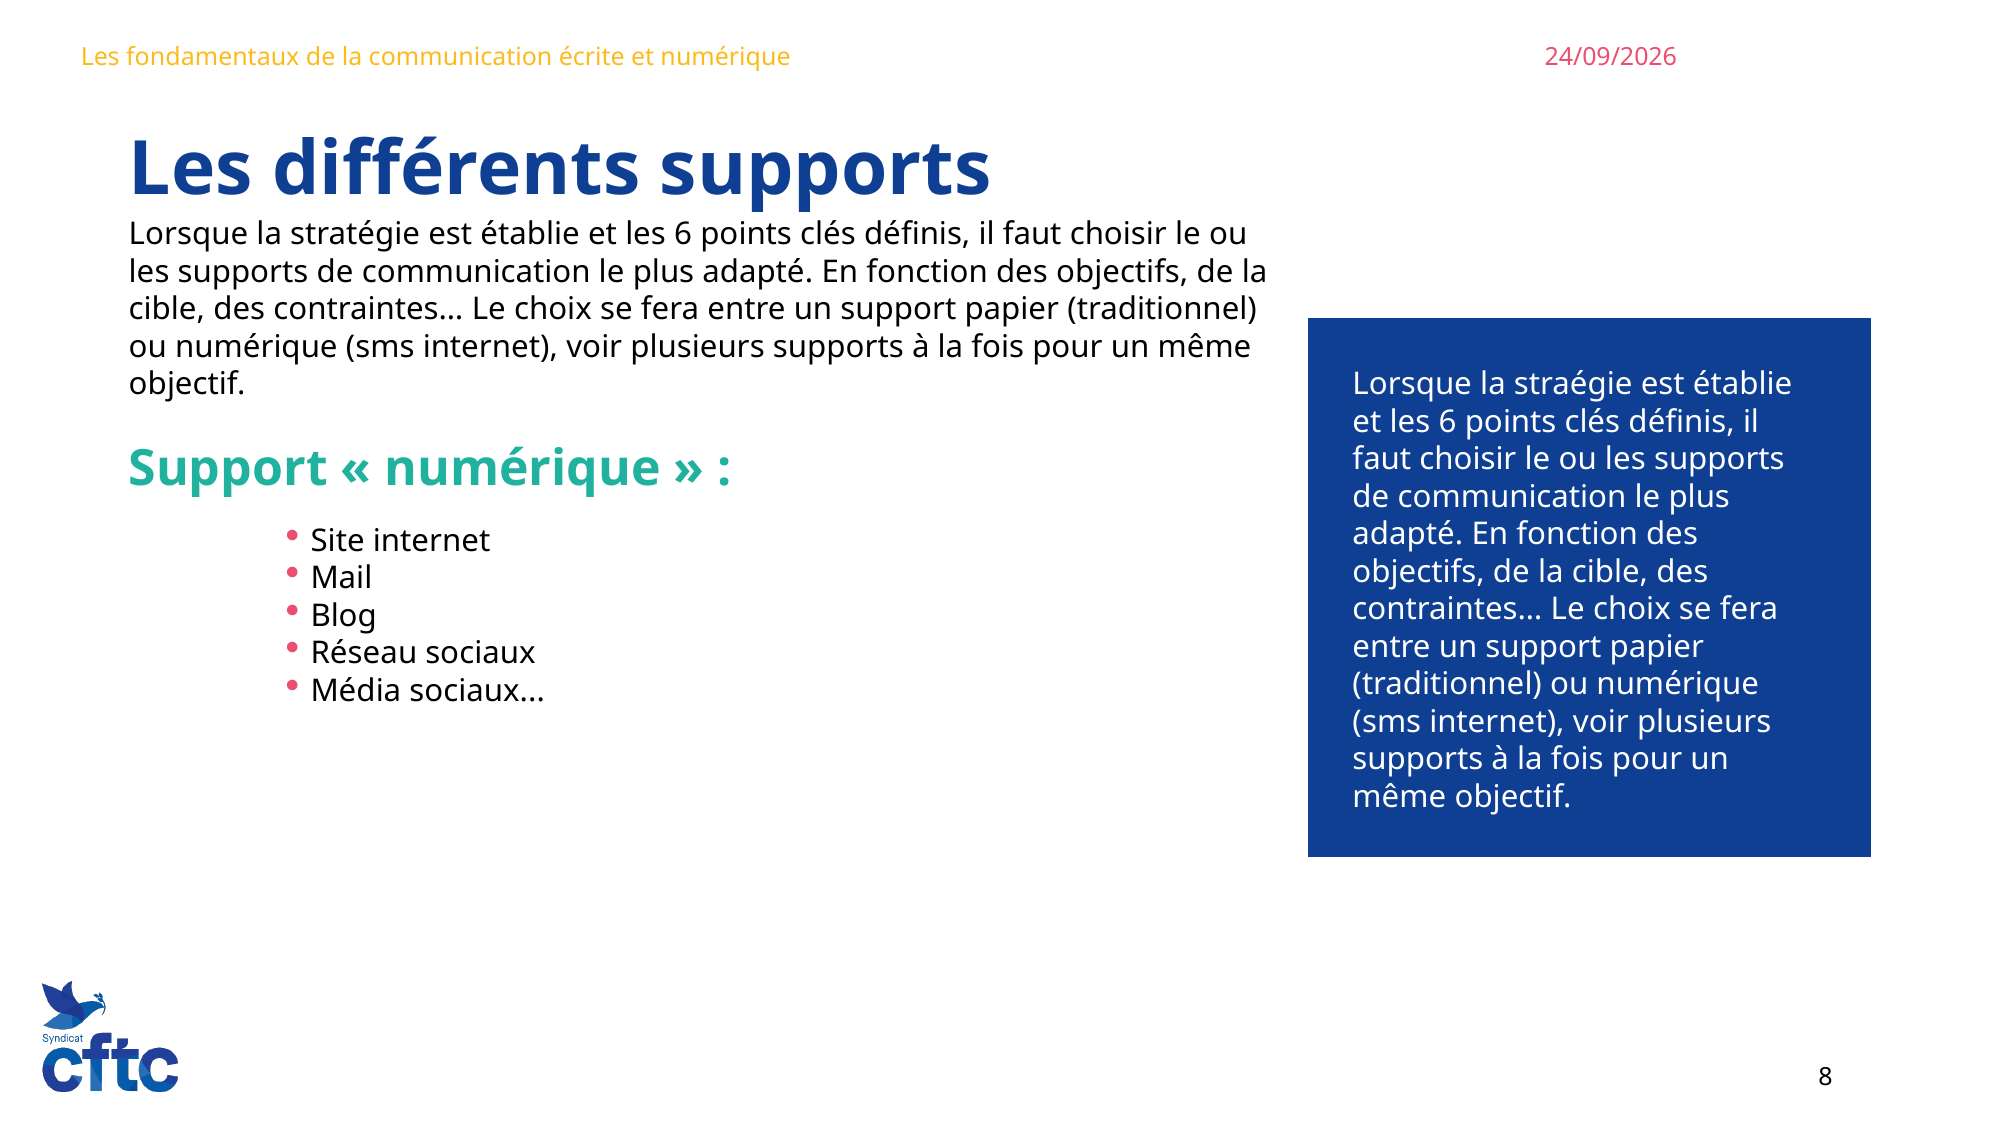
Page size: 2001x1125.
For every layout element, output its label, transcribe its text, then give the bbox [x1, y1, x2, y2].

text_box 08/10/2025 [1529, 32, 1947, 93]
text_box 8 [1803, 1053, 1940, 1094]
text_box Les fondamentaux de la communication écrite et numérique [80, 40, 1019, 74]
list Lorsque la straégie est établie et les 6 points clés définis, il faut choisir le ou les supports de communication le plus adapté. En fonction des objectifs, de la cible, des contraintes… Le choix se fera entre un support papier (traditionnel) ou numérique (sms internet), voir plusieurs supports à la fois pour un même objectif. [1302, 324, 1861, 857]
picture [42, 981, 178, 1092]
list Les différents supports Lorsque la stratégie est établie et les 6 points clés définis, il faut choisir le ou les supports de communication le plus adapté. En fonction des objectifs, de la cible, des contraintes… Le choix se fera entre un support papier (traditionnel) ou numérique (sms internet), voir plusieurs supports à la fois pour un même objectif. Support « numérique » : Site internet Mail Blog Réseau sociaux Média sociaux... [128, 102, 1278, 982]
